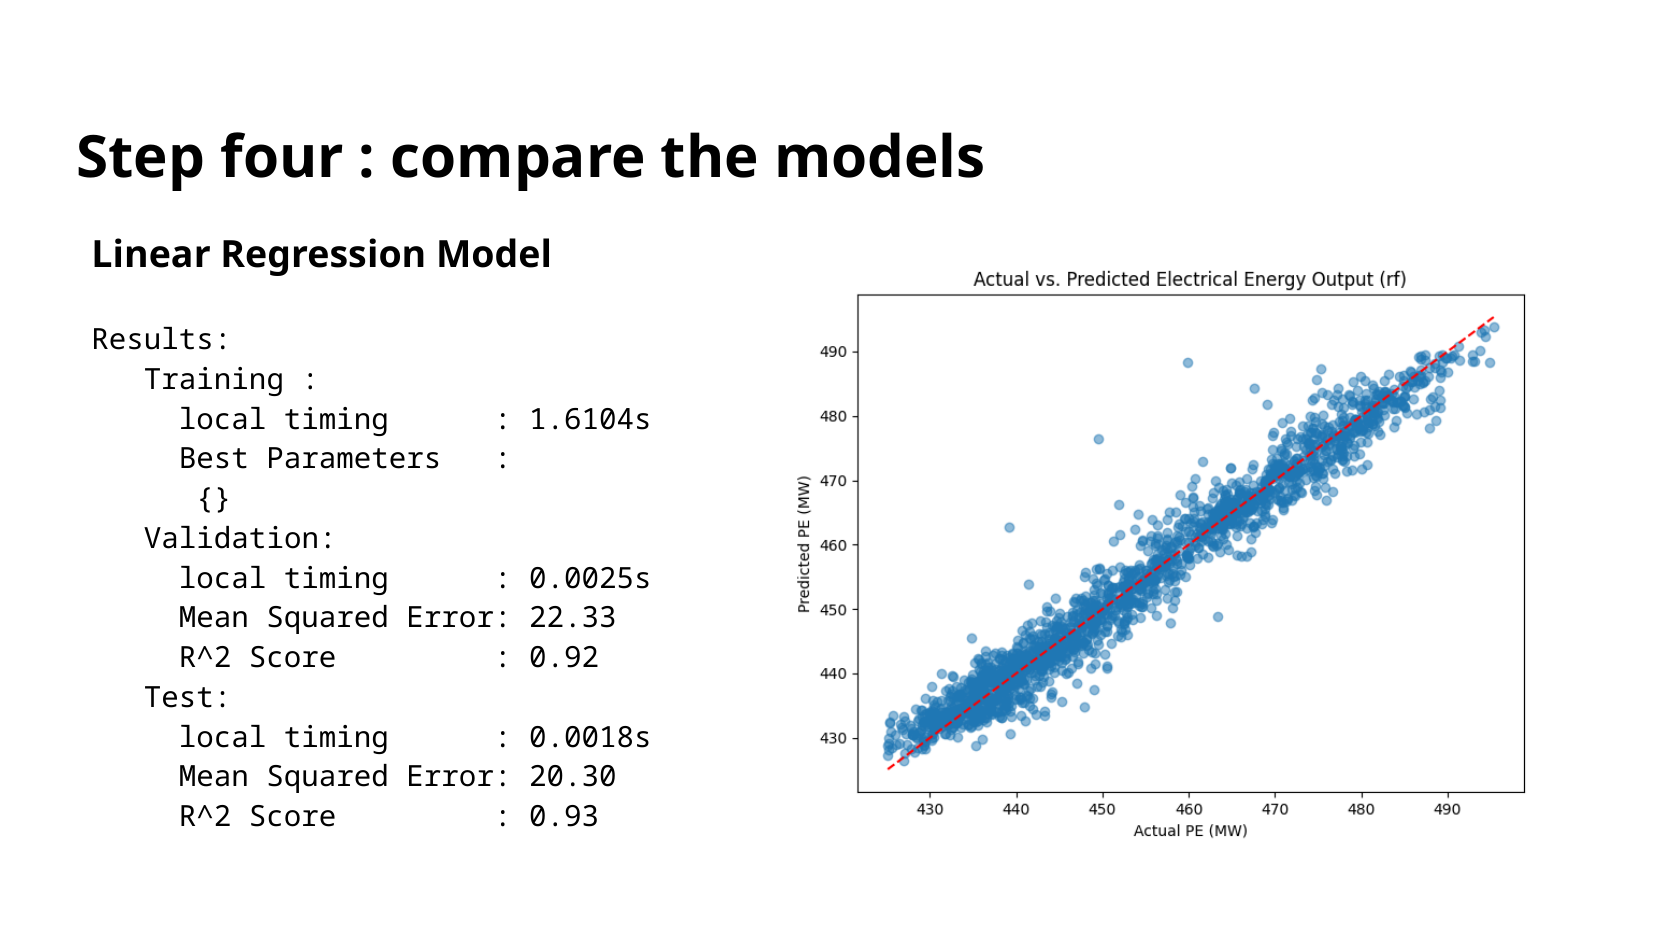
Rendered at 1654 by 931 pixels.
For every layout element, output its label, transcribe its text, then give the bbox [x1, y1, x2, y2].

title Step four : compare the models [76, 76, 1565, 220]
text_box Linear Regression Model Results: Training : local timing : 1.6104s Best Parameters : {} Validation: local timing : 0.0025s Mean Squared Error: 22.33 R^2 Score : 0.92 Test: local timing : 0.0018s Mean Squared Error: 20.30 R^2 Score : 0.93 [76, 220, 751, 931]
picture [750, 217, 1610, 863]
